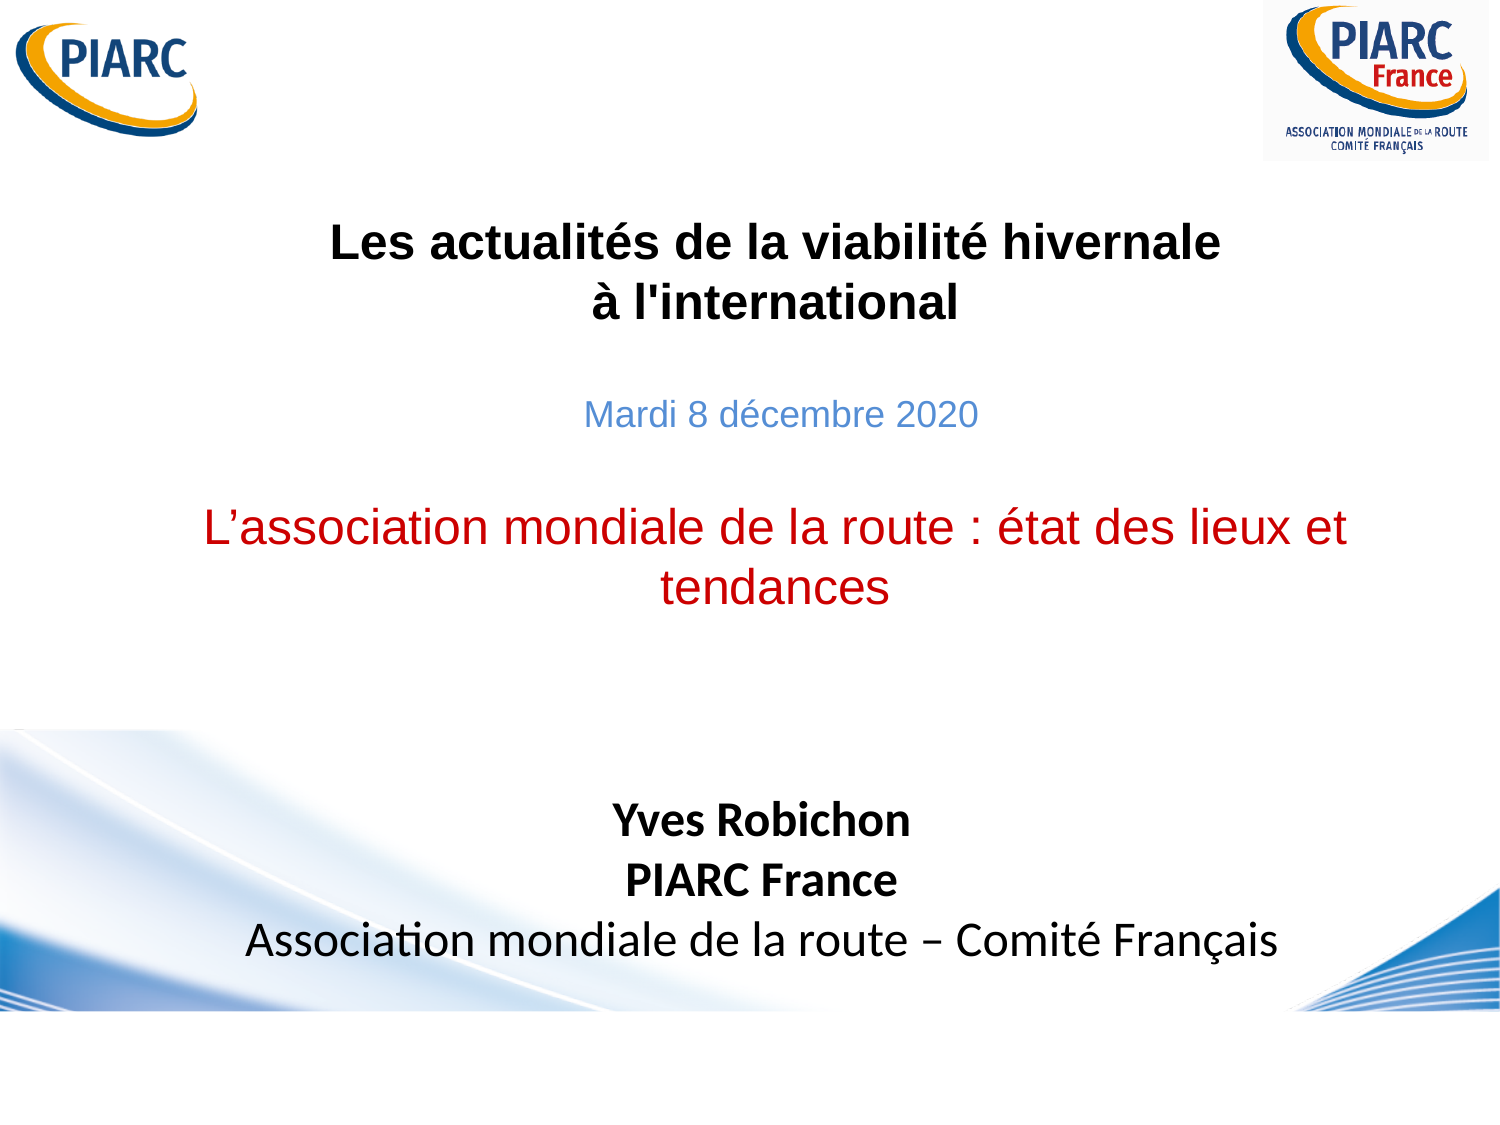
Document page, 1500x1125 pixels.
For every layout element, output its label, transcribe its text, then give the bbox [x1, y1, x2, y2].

picture [0, 708, 1500, 1011]
picture [1263, 0, 1489, 161]
title Les actualités de la viabilité hivernale à l'international Mardi 8 décembre 2020 L’association mondiale de la route : état des lieux et tendances [182, 202, 1370, 640]
text_box Yves Robichon PIARC France Association mondiale de la route – Comité Français [141, 779, 1383, 975]
picture [0, 0, 237, 184]
